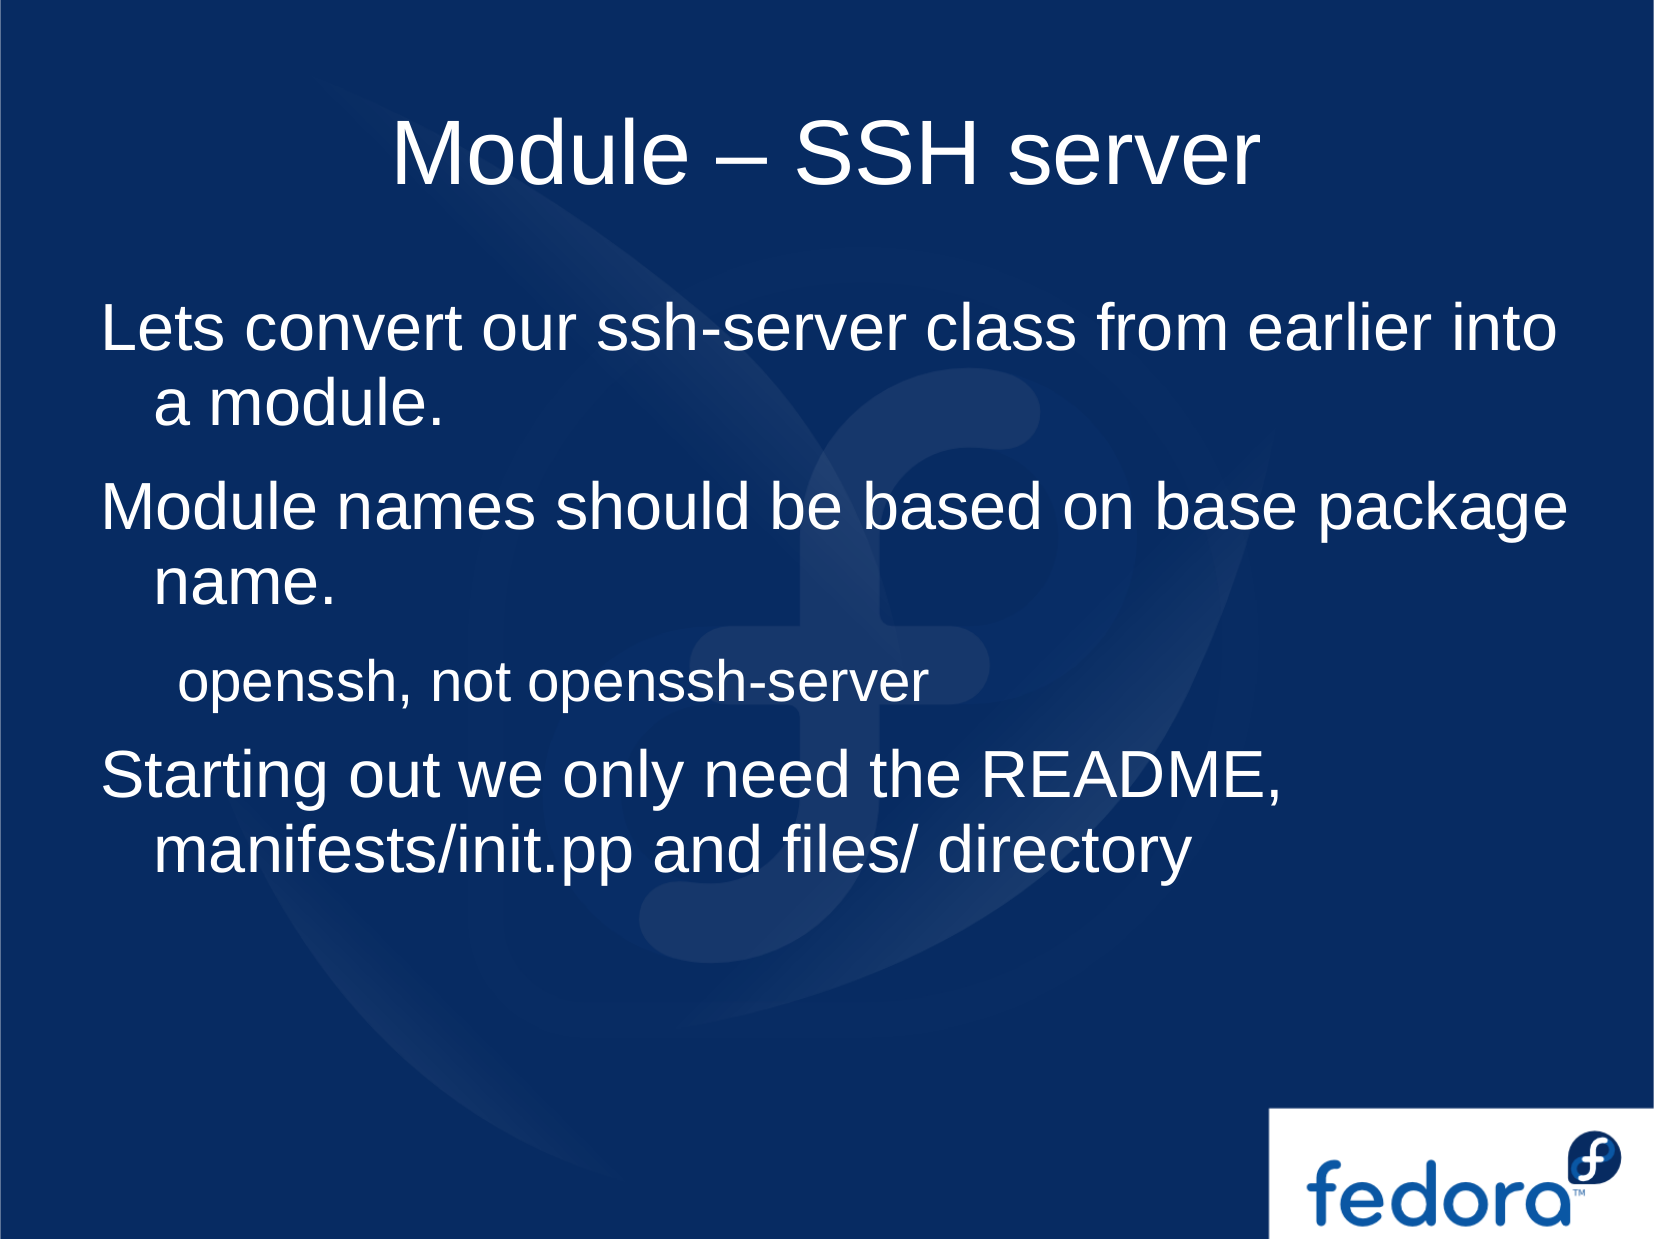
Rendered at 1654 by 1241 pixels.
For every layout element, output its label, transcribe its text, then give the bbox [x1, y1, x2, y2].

title Module – SSH server [82, 56, 1571, 250]
picture [0, 0, 1654, 1239]
list Lets convert our ssh-server class from earlier into a module. Module names should be based on base package name. openssh, not openssh-server Starting out we only need the README, manifests/init.pp and files/ directory [82, 290, 1571, 1094]
